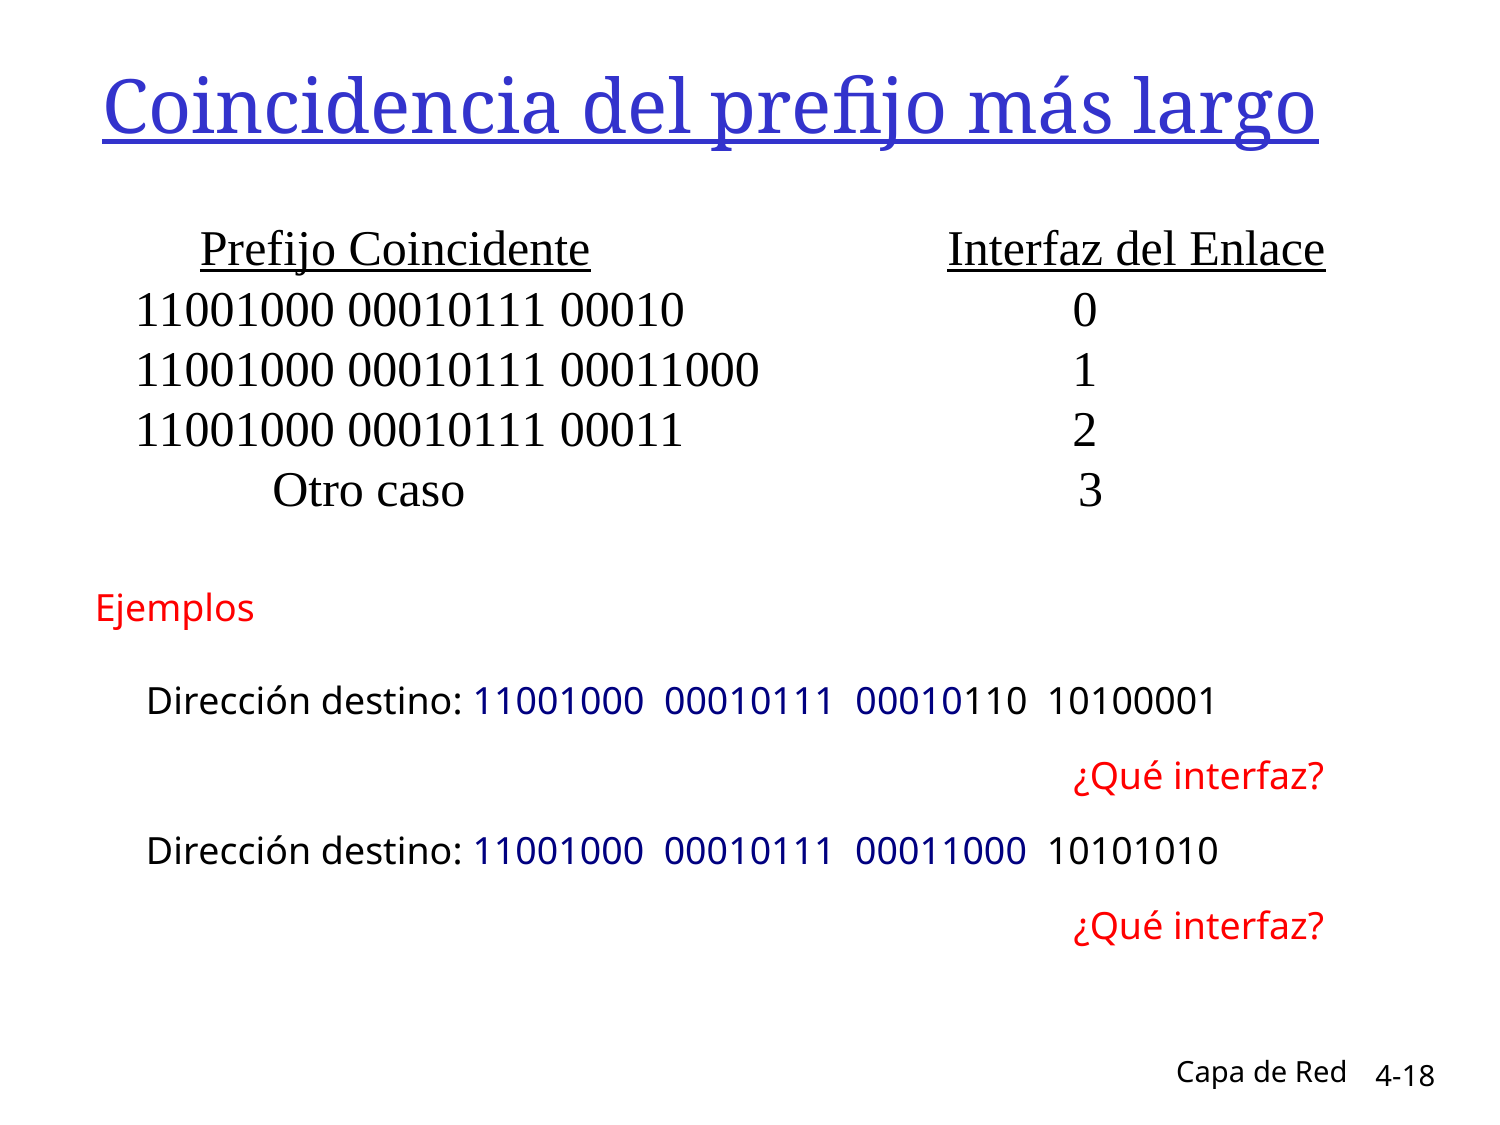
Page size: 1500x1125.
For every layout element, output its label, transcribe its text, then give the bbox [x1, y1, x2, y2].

text_box Dirección destino: 11001000 00010111 00010110 10100001 [131, 675, 1244, 732]
text_box ¿Qué interfaz? [1058, 750, 1340, 807]
text_box Prefijo Coincidente Interfaz del Enlace 11001000 00010111 00010 0 11001000 00010111 00011000 1 11001000 00010111 00011 2 Otro caso 3 [120, 214, 1341, 525]
text_box Ejemplos [80, 581, 271, 638]
text_box Dirección destino: 11001000 00010111 00011000 10101010 [130, 824, 1244, 881]
text_box ¿Qué interfaz? [1058, 900, 1340, 957]
title Coincidencia del prefijo más largo [87, 15, 1426, 196]
